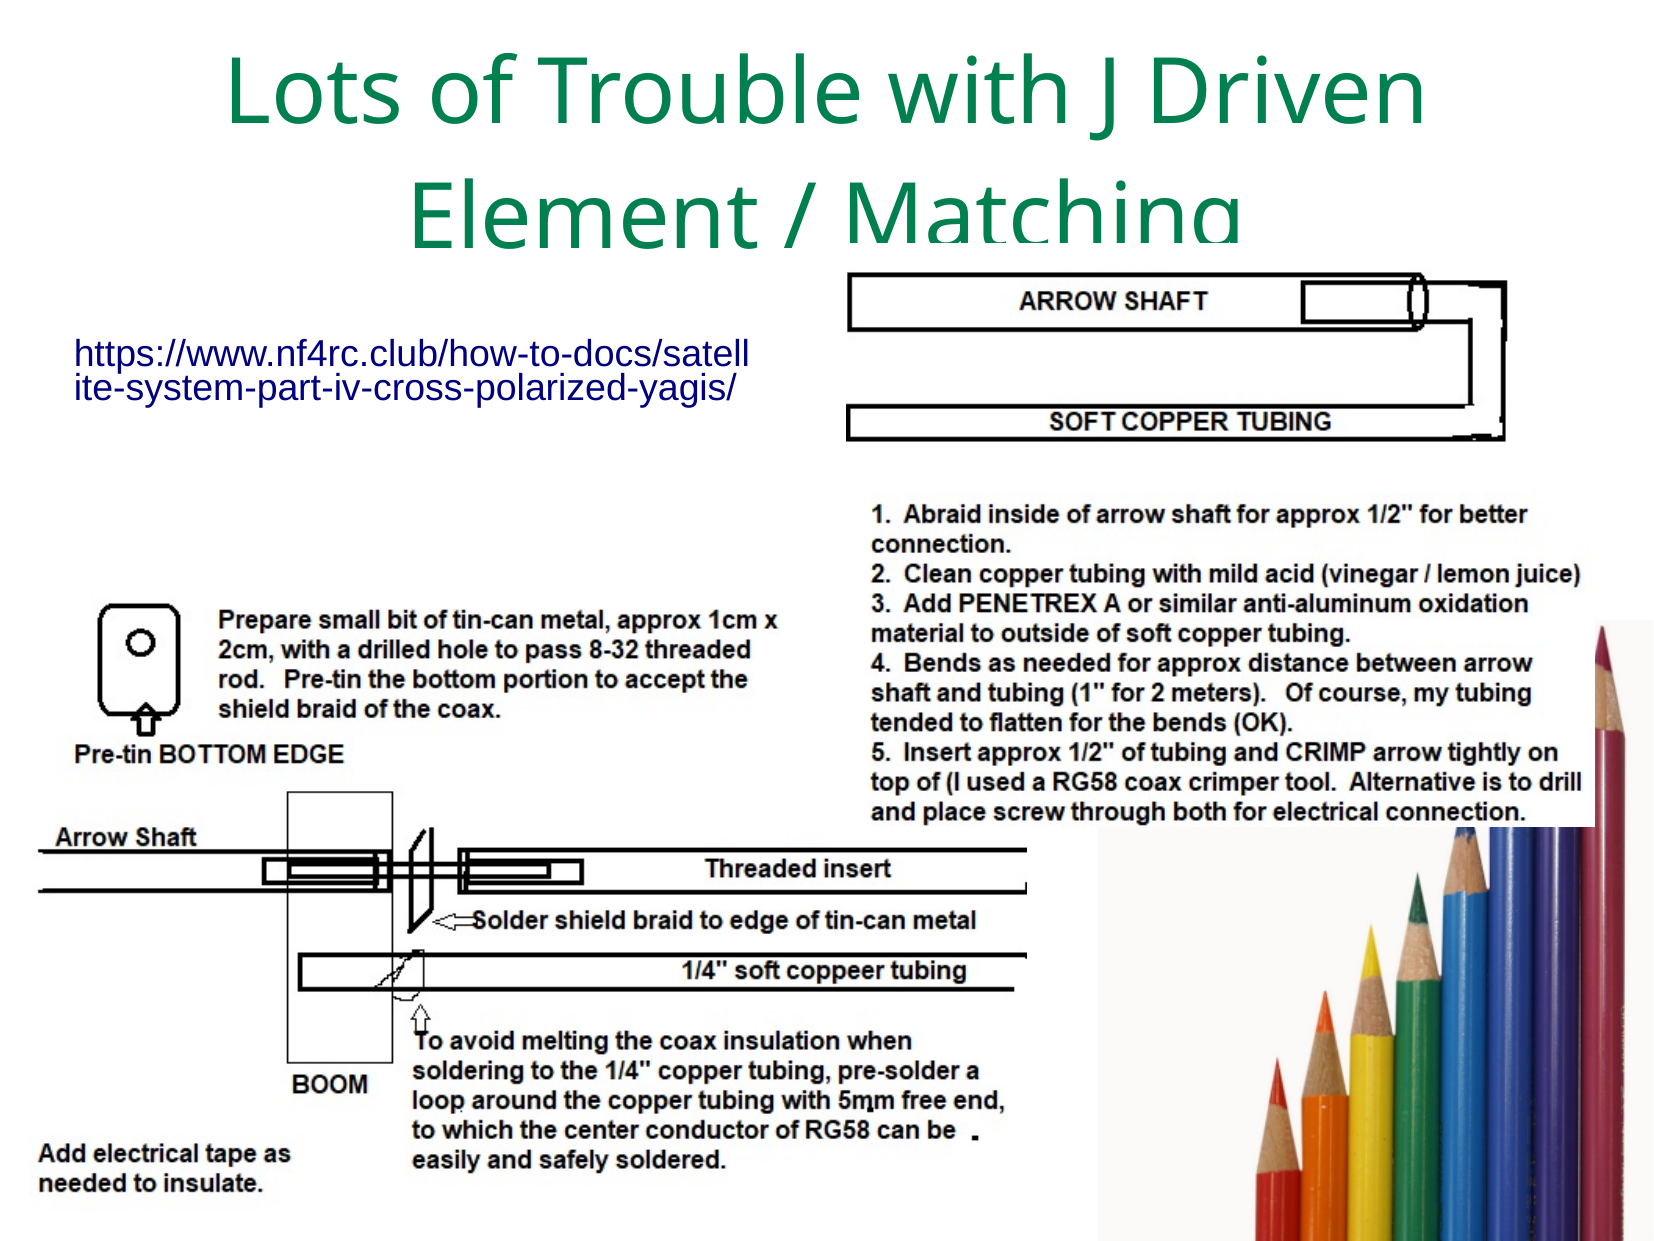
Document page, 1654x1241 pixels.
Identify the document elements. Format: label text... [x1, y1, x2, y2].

title Lots of Trouble with J Driven Element / Matching [147, 35, 1506, 266]
text_box https://www.nf4rc.club/how-to-docs/satellite-system-part-iv-cross-polarized-yagis/ [59, 324, 768, 532]
picture [0, 0, 1654, 1241]
